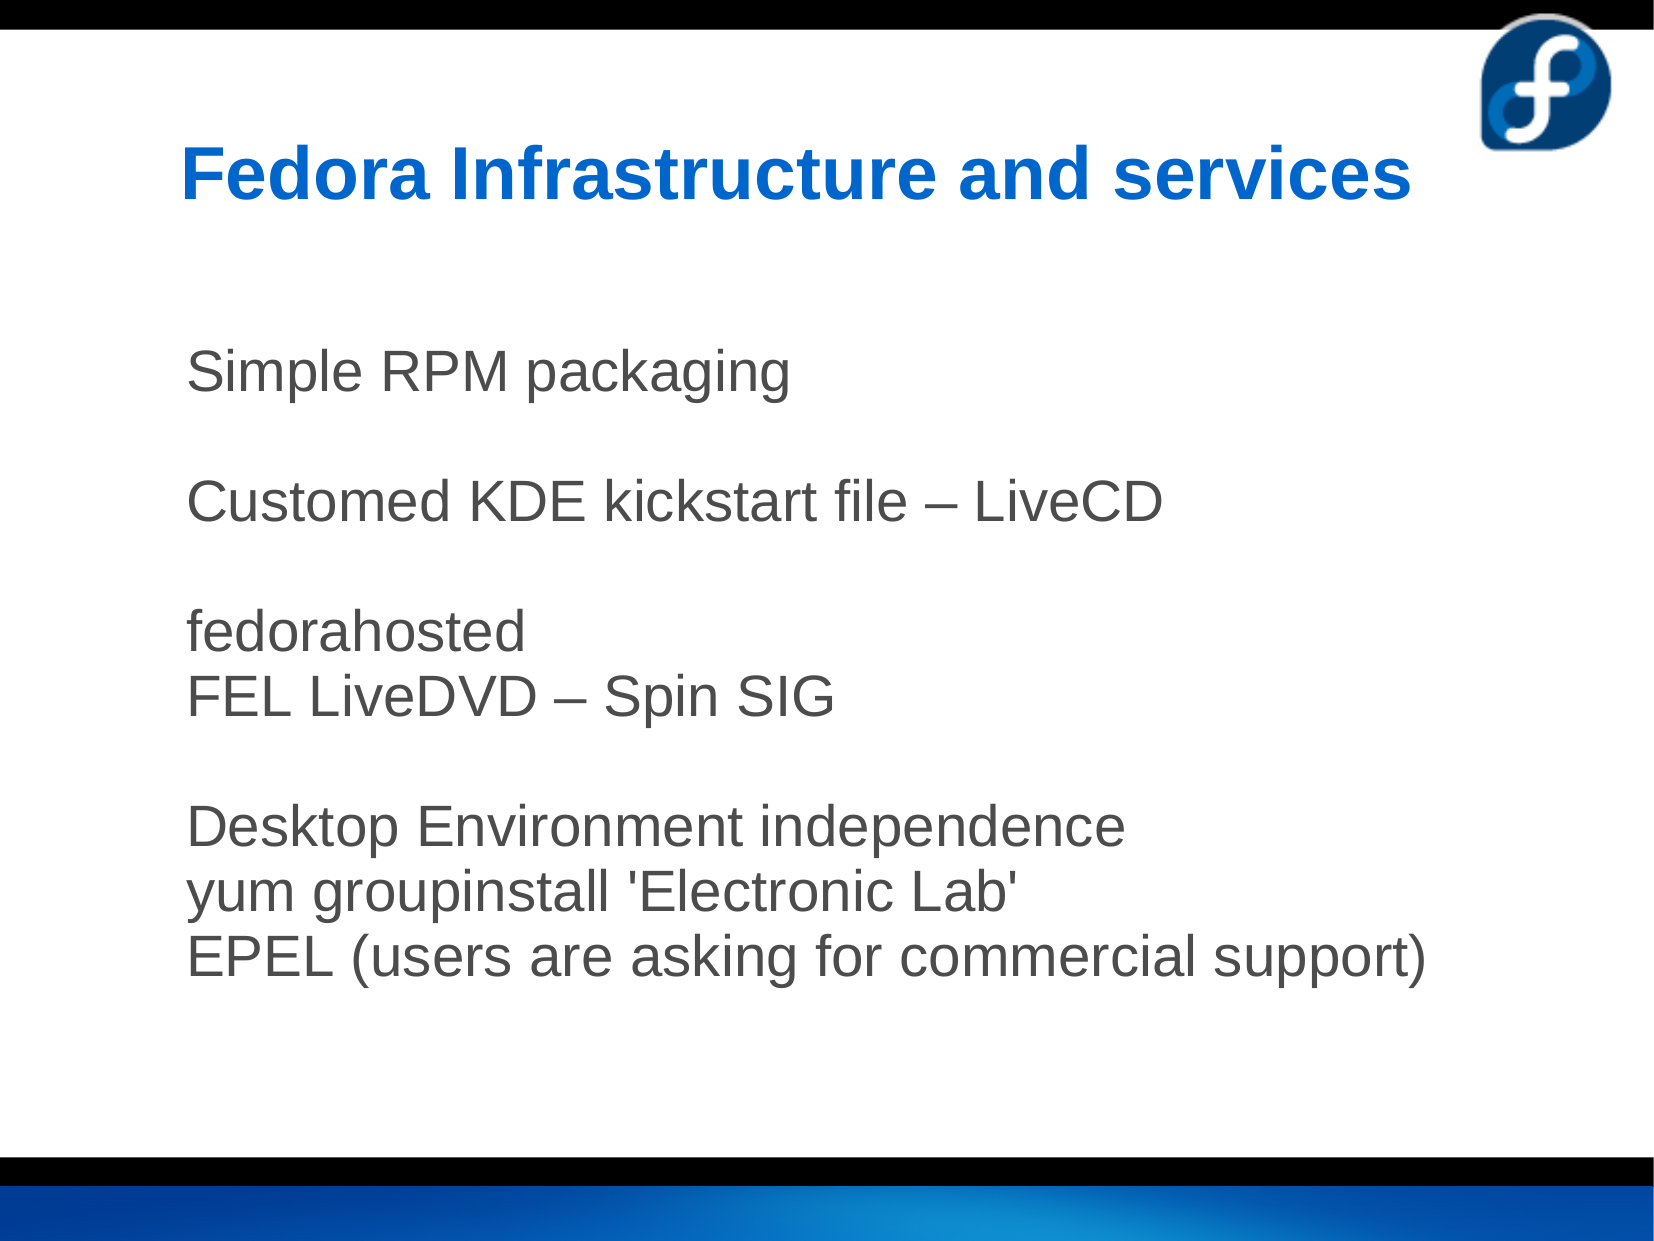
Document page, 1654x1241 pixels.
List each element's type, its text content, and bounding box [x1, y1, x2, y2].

picture [0, 1186, 1654, 1241]
picture [838, 12, 1622, 254]
text_box Simple RPM packaging Customed KDE kickstart file – LiveCD fedorahosted FEL LiveDVD – Spin SIG Desktop Environment independence yum groupinstall 'Electronic Lab' EPEL (users are asking for commercial support) [171, 330, 1443, 996]
text_box Fedora Infrastructure and services [165, 124, 1431, 224]
